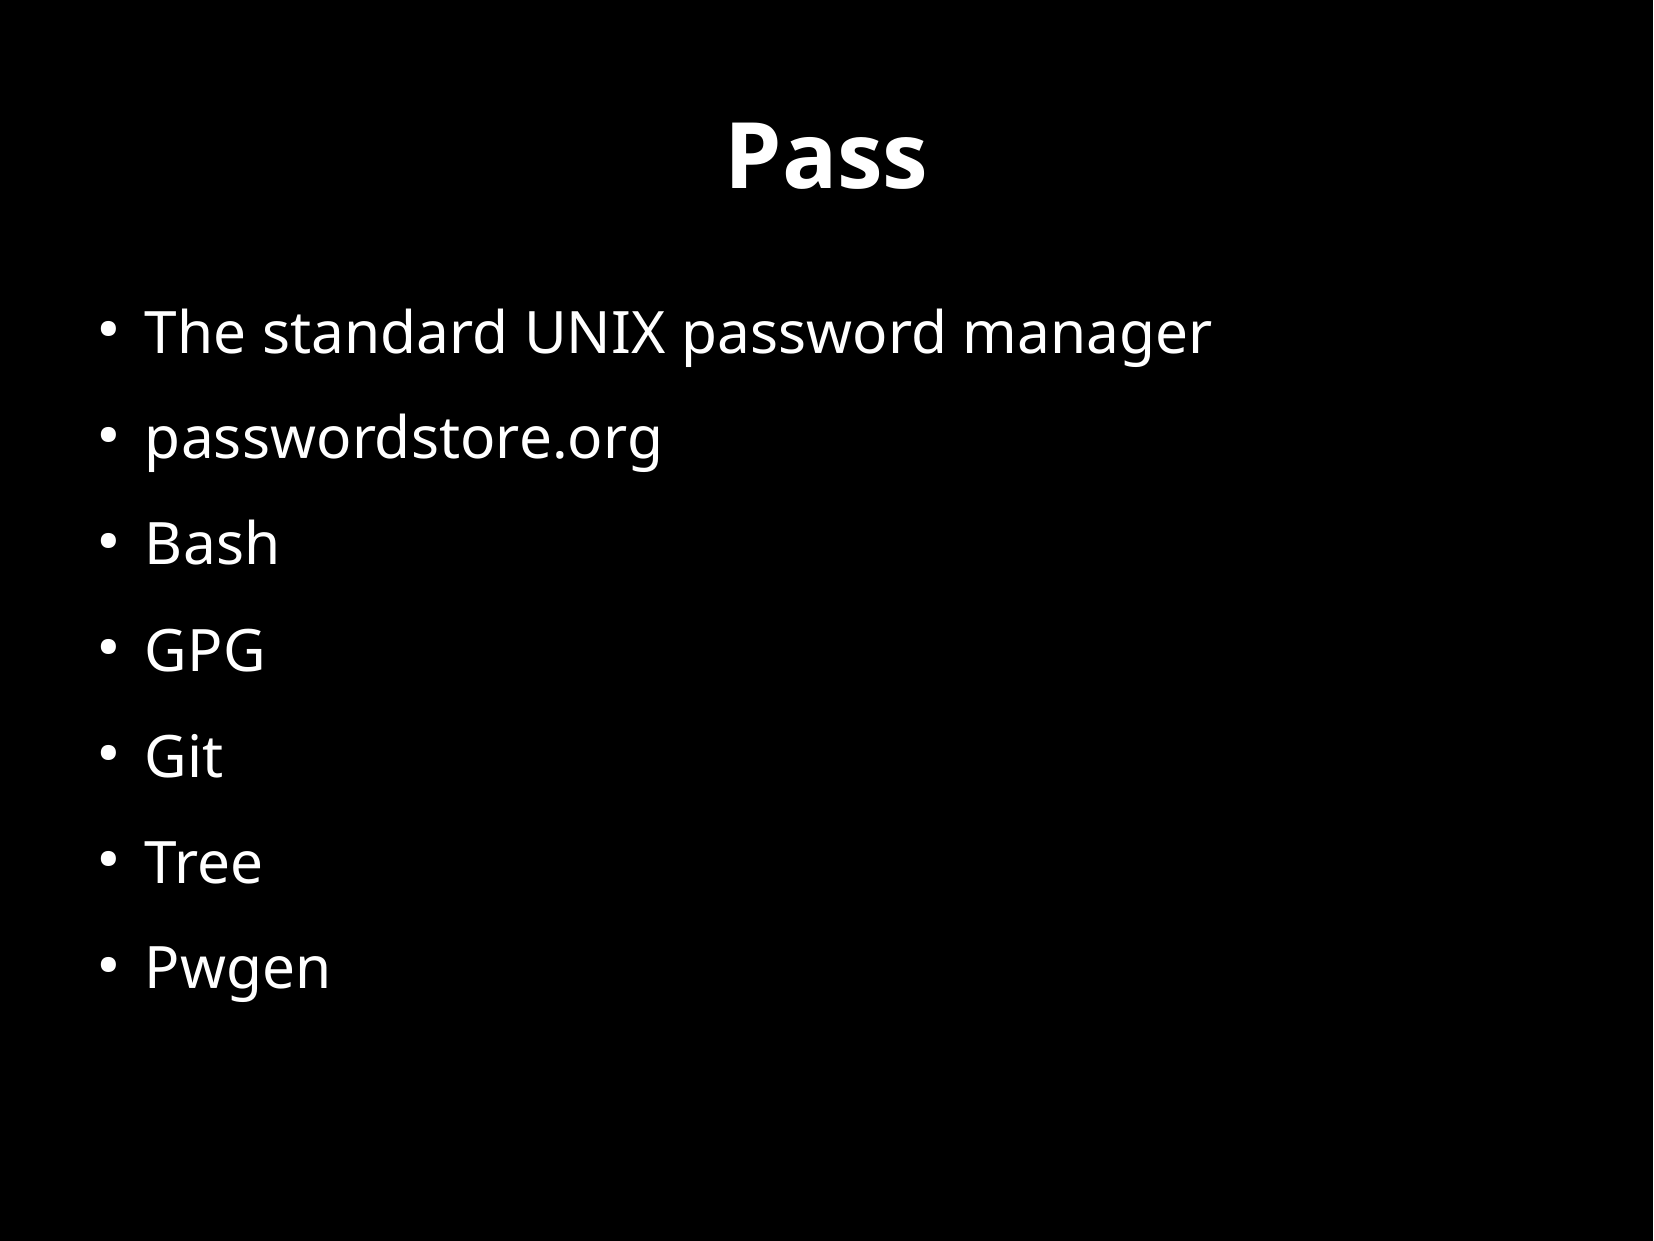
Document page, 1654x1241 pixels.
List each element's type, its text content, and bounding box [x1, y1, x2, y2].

title Pass [82, 49, 1571, 257]
list The standard UNIX password manager passwordstore.org Bash GPG Git Tree Pwgen [82, 290, 1571, 1010]
